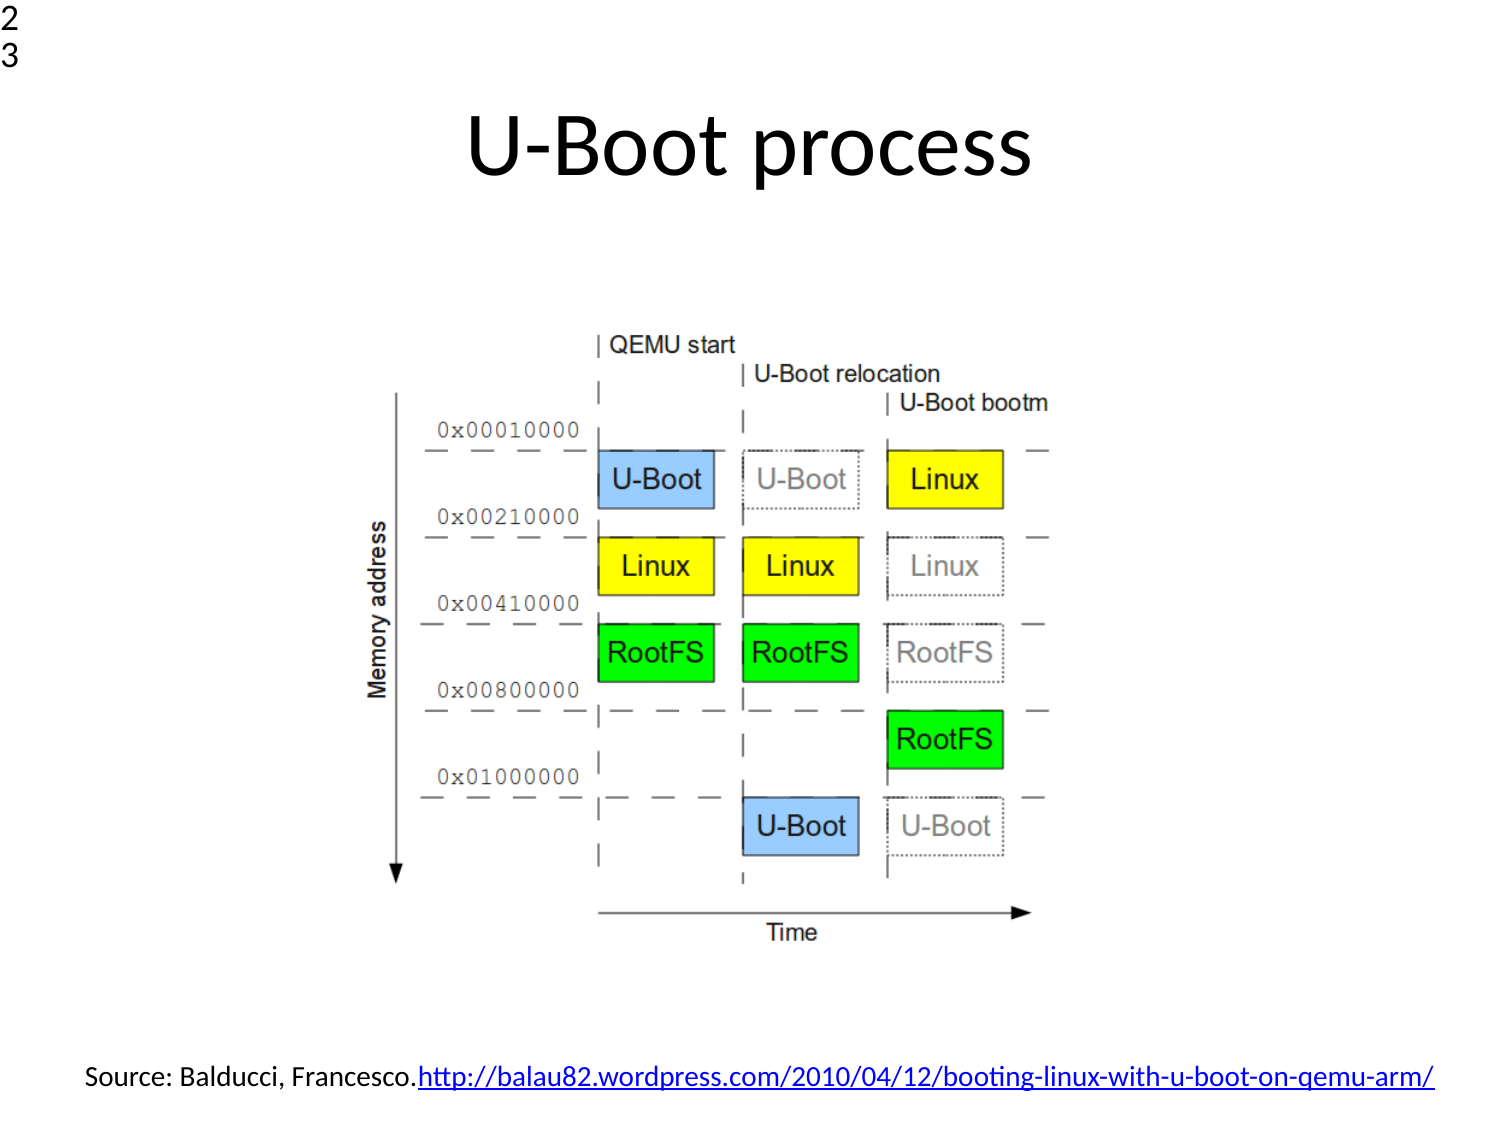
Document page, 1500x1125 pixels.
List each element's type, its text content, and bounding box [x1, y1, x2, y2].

picture [312, 287, 1138, 983]
title U-Boot process [75, 45, 1425, 233]
text_box Source: Balducci, Francesco.http://balau82.wordpress.com/2010/04/12/booting-linux-with-u-boot-on-qemu-arm/ [70, 1049, 1450, 1100]
